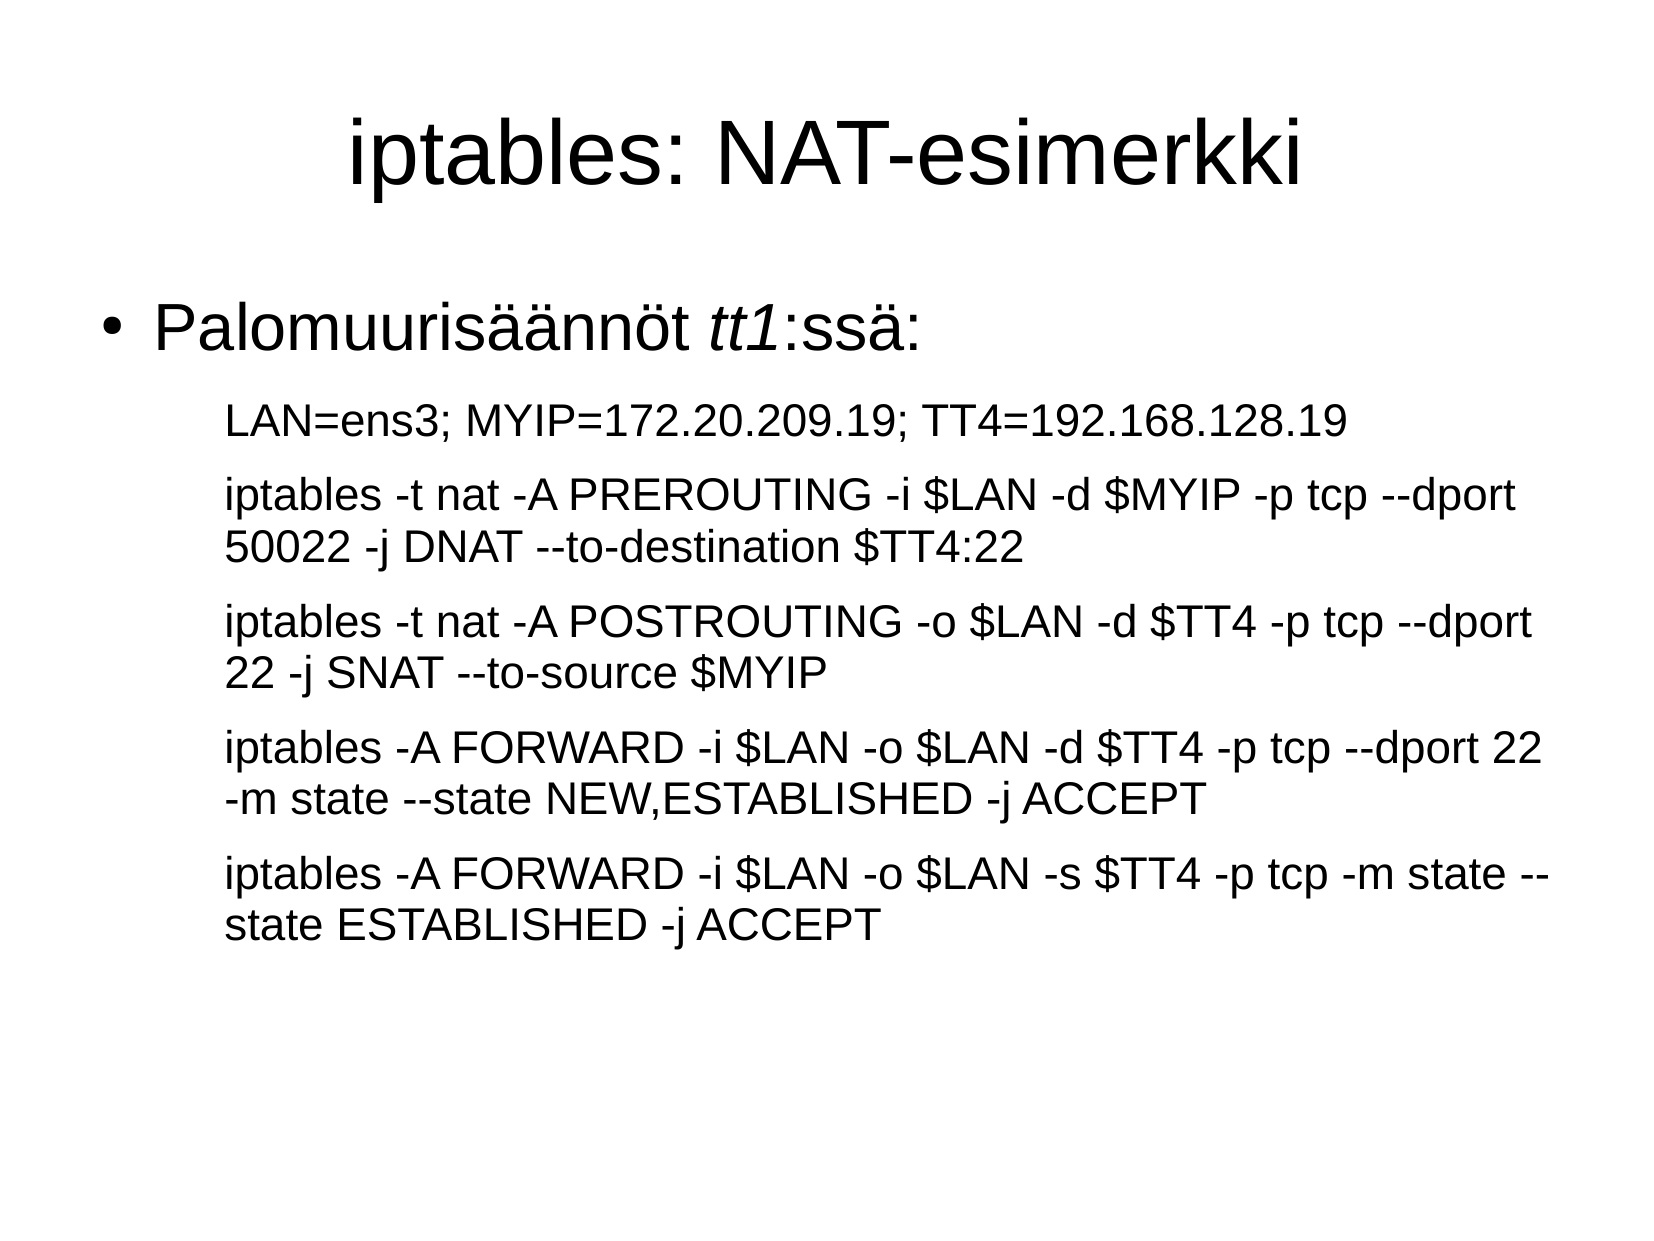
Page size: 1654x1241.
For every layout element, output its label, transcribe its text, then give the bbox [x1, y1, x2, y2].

title iptables: NAT-esimerkki [82, 49, 1571, 257]
list Palomuurisäännöt tt1:ssä: LAN=ens3; MYIP=172.20.209.19; TT4=192.168.128.19 iptables -t nat -A PREROUTING -i $LAN -d $MYIP -p tcp --dport 50022 -j DNAT --to-destination $TT4:22 iptables -t nat -A POSTROUTING -o $LAN -d $TT4 -p tcp --dport 22 -j SNAT --to-source $MYIP iptables -A FORWARD -i $LAN -o $LAN -d $TT4 -p tcp --dport 22 -m state --state NEW,ESTABLISHED -j ACCEPT iptables -A FORWARD -i $LAN -o $LAN -s $TT4 -p tcp -m state --state ESTABLISHED -j ACCEPT [82, 290, 1571, 1010]
